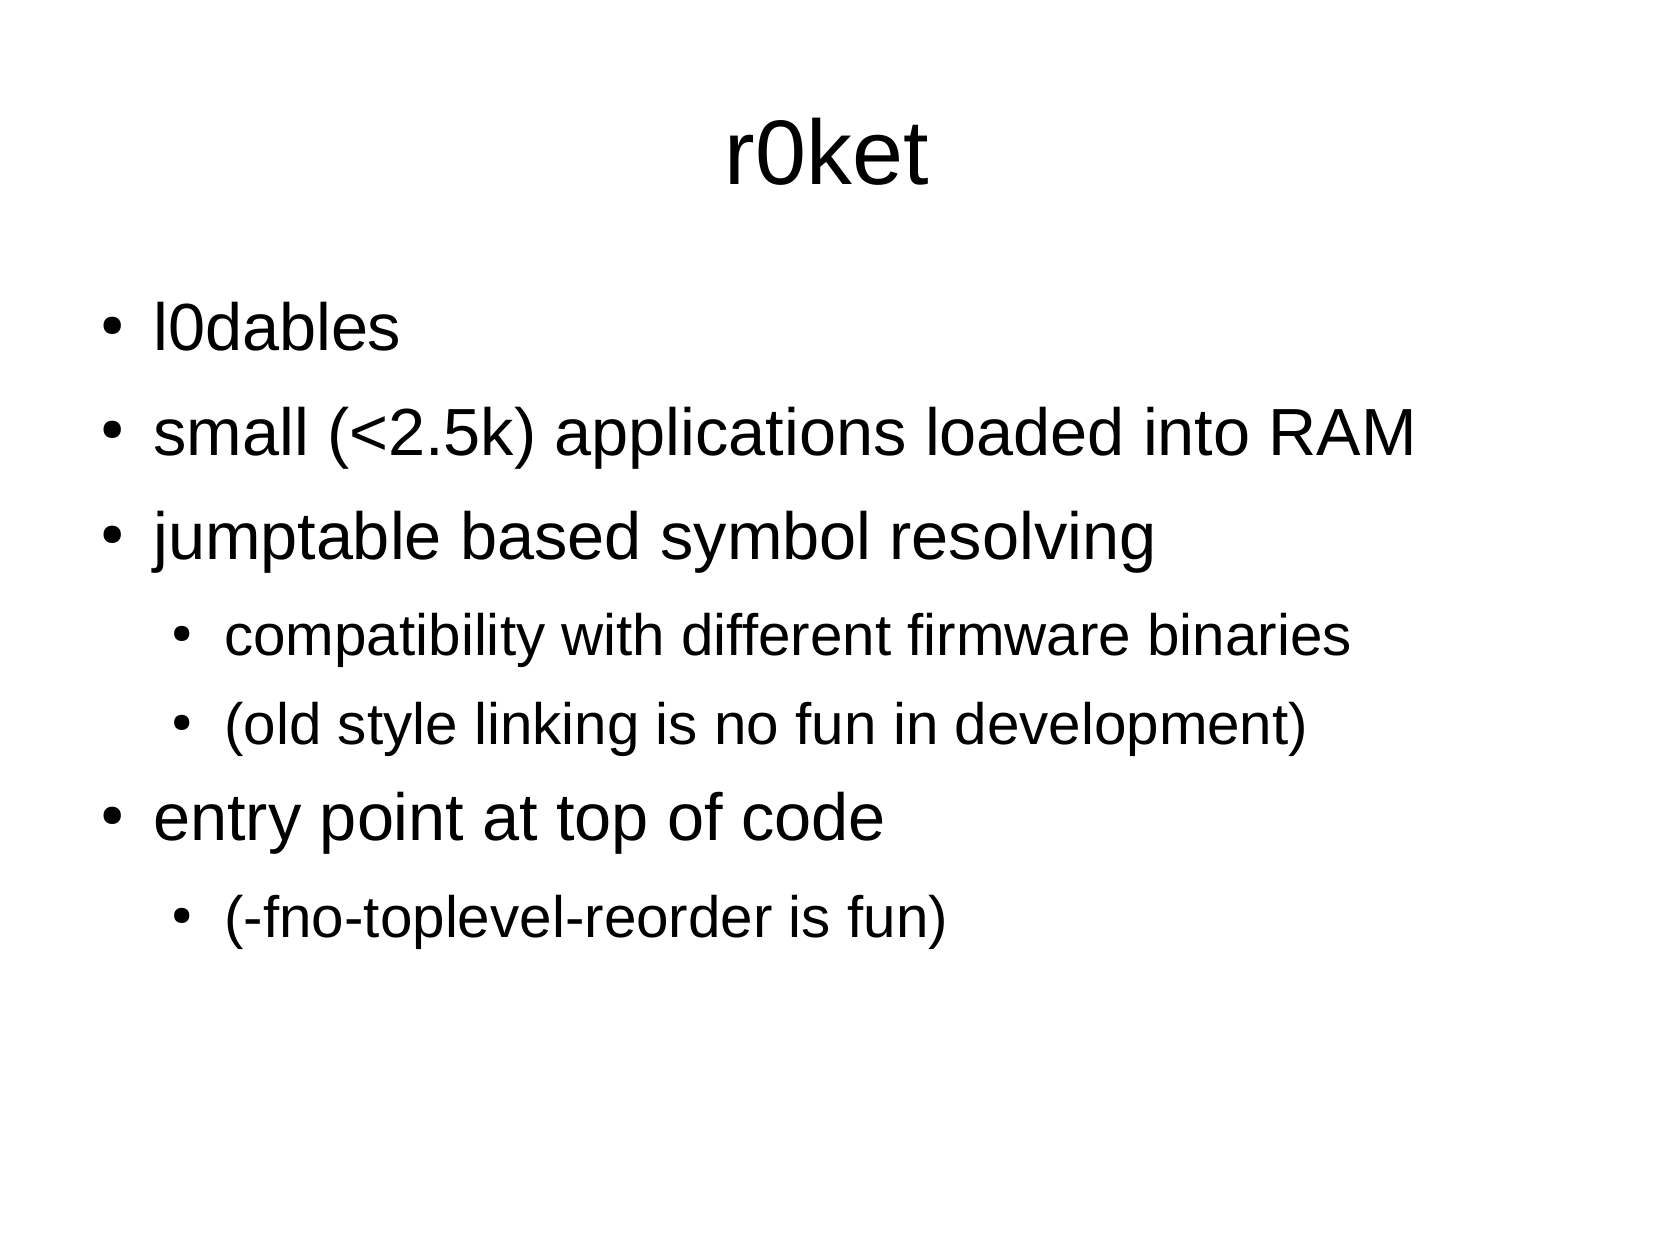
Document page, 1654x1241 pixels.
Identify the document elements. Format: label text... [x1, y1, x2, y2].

title r0ket [82, 49, 1571, 257]
list l0dables small (<2.5k) applications loaded into RAM jumptable based symbol resolving compatibility with different firmware binaries (old style linking is no fun in development) entry point at top of code (-fno-toplevel-reorder is fun) [82, 290, 1571, 1109]
